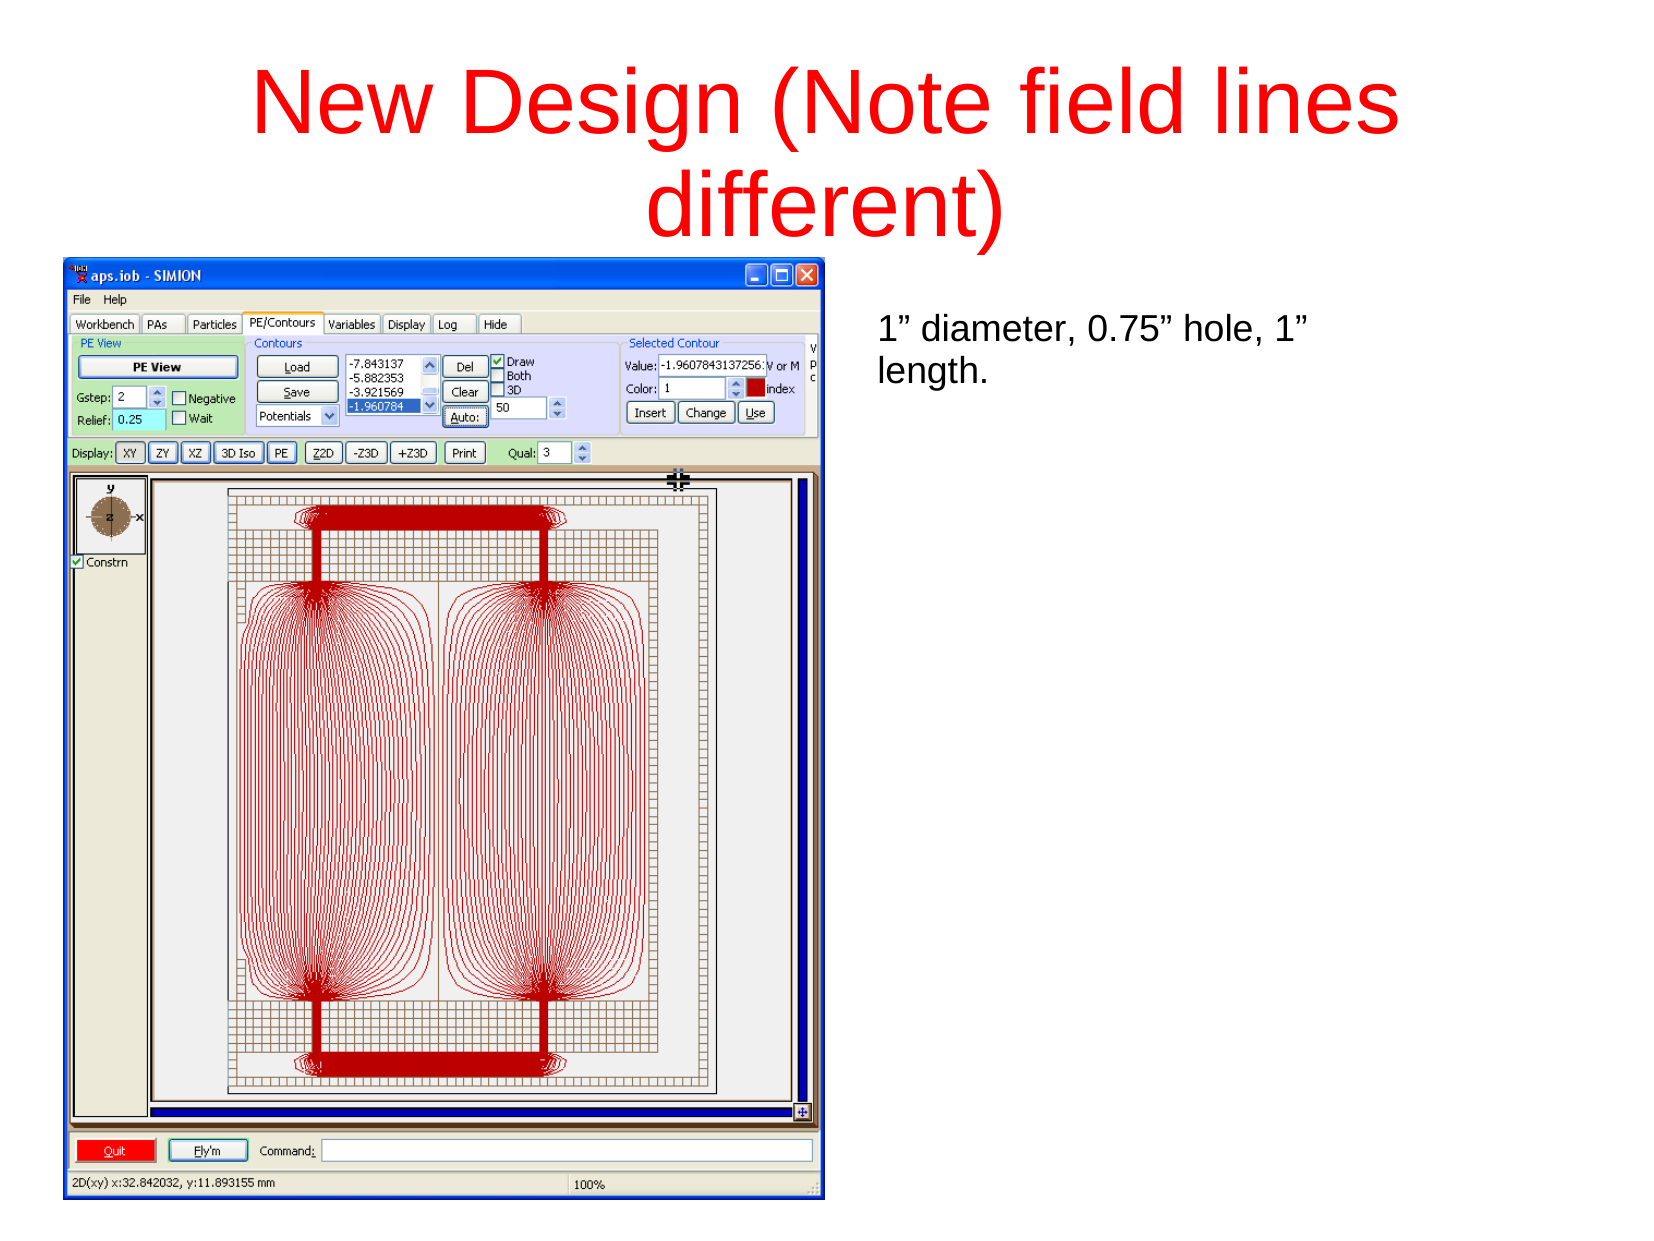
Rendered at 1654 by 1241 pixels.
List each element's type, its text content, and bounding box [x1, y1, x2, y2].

picture [63, 257, 826, 1201]
title New Design (Note field lines different) [82, 50, 1571, 256]
text_box 1” diameter, 0.75” hole, 1” length. [862, 300, 1426, 399]
